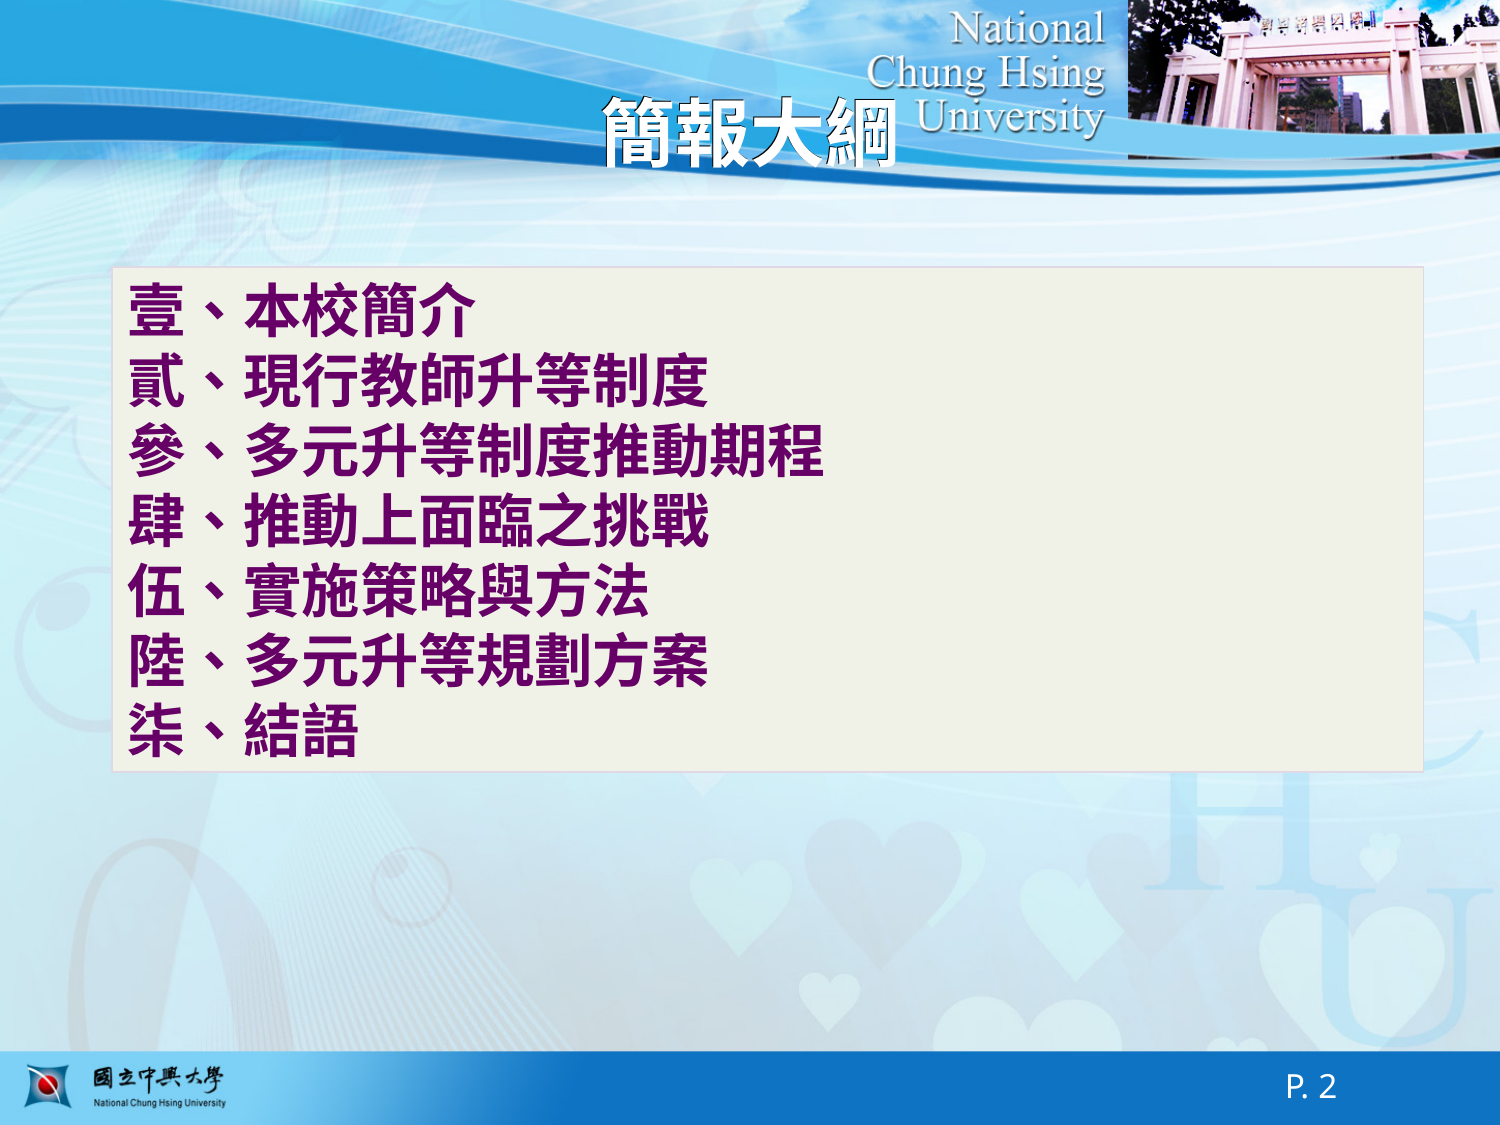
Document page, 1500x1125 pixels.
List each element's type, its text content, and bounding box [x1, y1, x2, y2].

text_box 壹、本校簡介 貳、現行教師升等制度 參、多元升等制度推動期程 肆、推動上面臨之挑戰 伍、實施策略與方法 陸、多元升等規劃方案 柒、結語 [112, 267, 1423, 772]
title 簡報大綱 [0, 78, 1500, 185]
